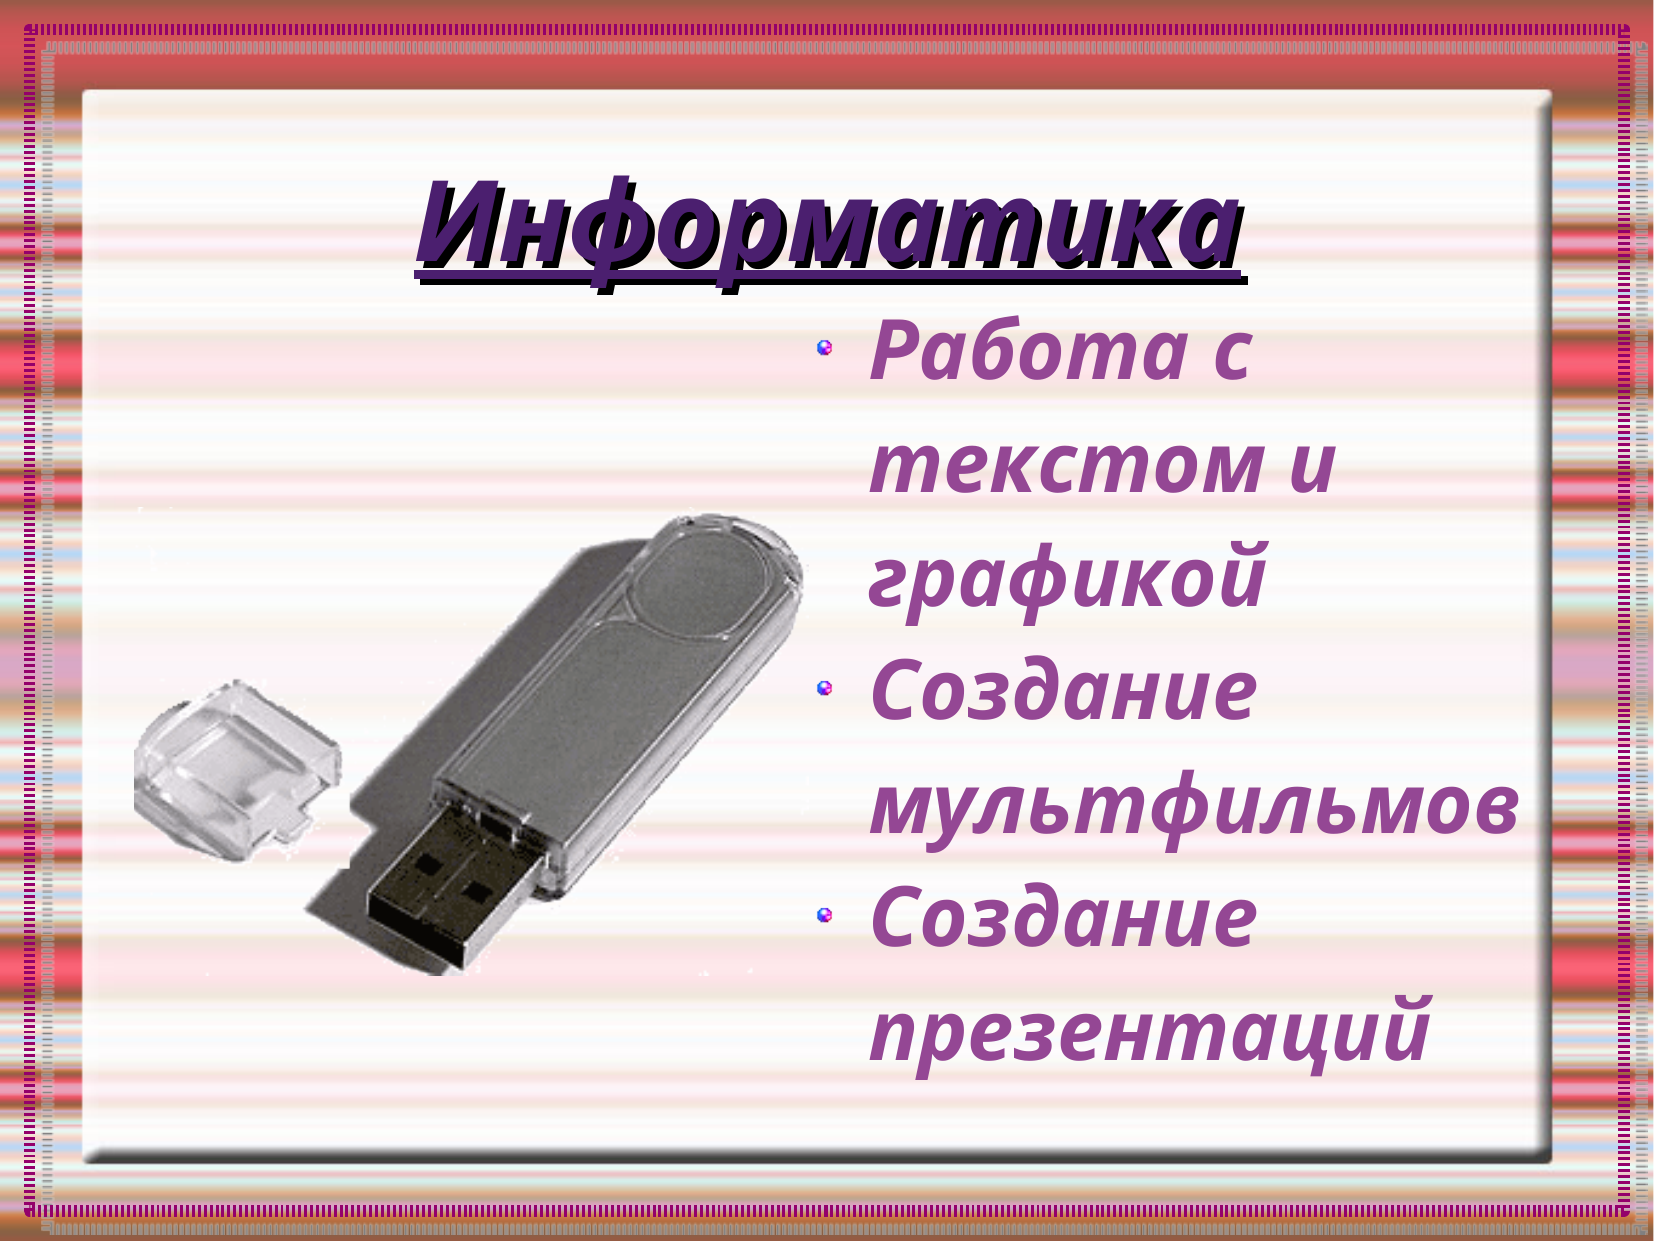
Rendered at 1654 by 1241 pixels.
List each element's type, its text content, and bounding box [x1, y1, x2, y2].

list Работа с текстом и графикой Создание мультфильмов Создание презентаций [797, 290, 1572, 1109]
title Информатика [121, 114, 1534, 322]
picture [0, 0, 1654, 1241]
